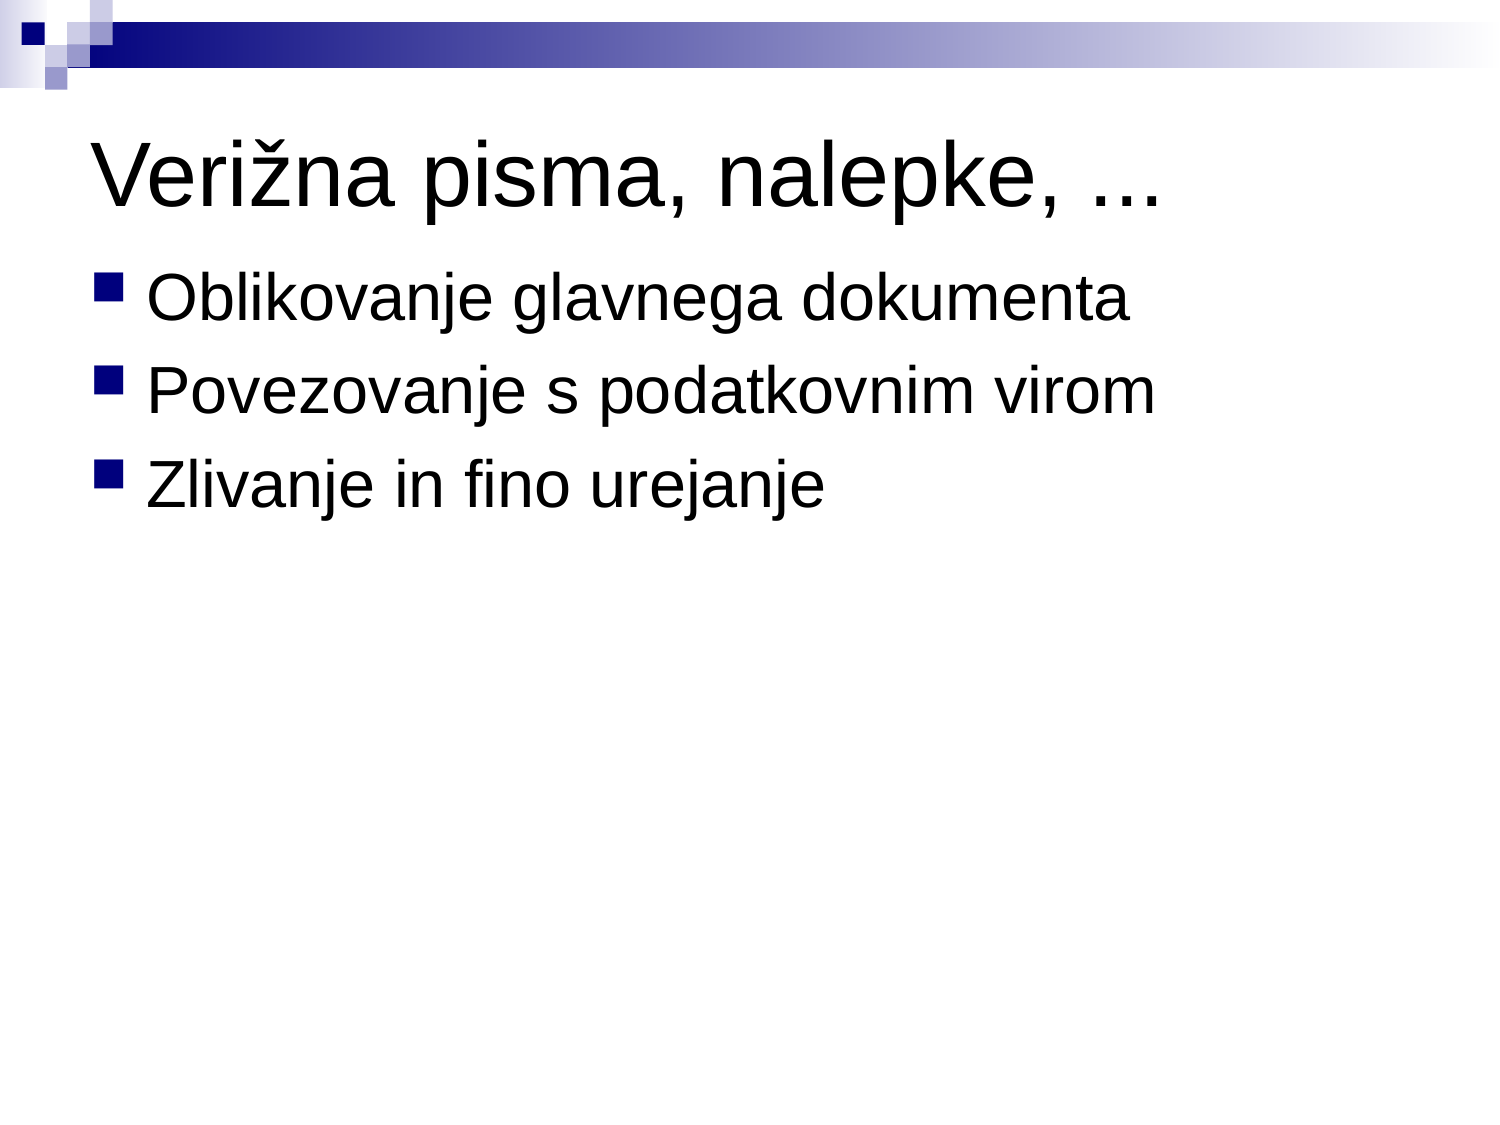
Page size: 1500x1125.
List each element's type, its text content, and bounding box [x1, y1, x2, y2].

title Verižna pisma, nalepke, ... [75, 105, 1425, 235]
list Oblikovanje glavnega dokumenta Povezovanje s podatkovnim virom Zlivanje in fino urejanje [75, 246, 1425, 1079]
